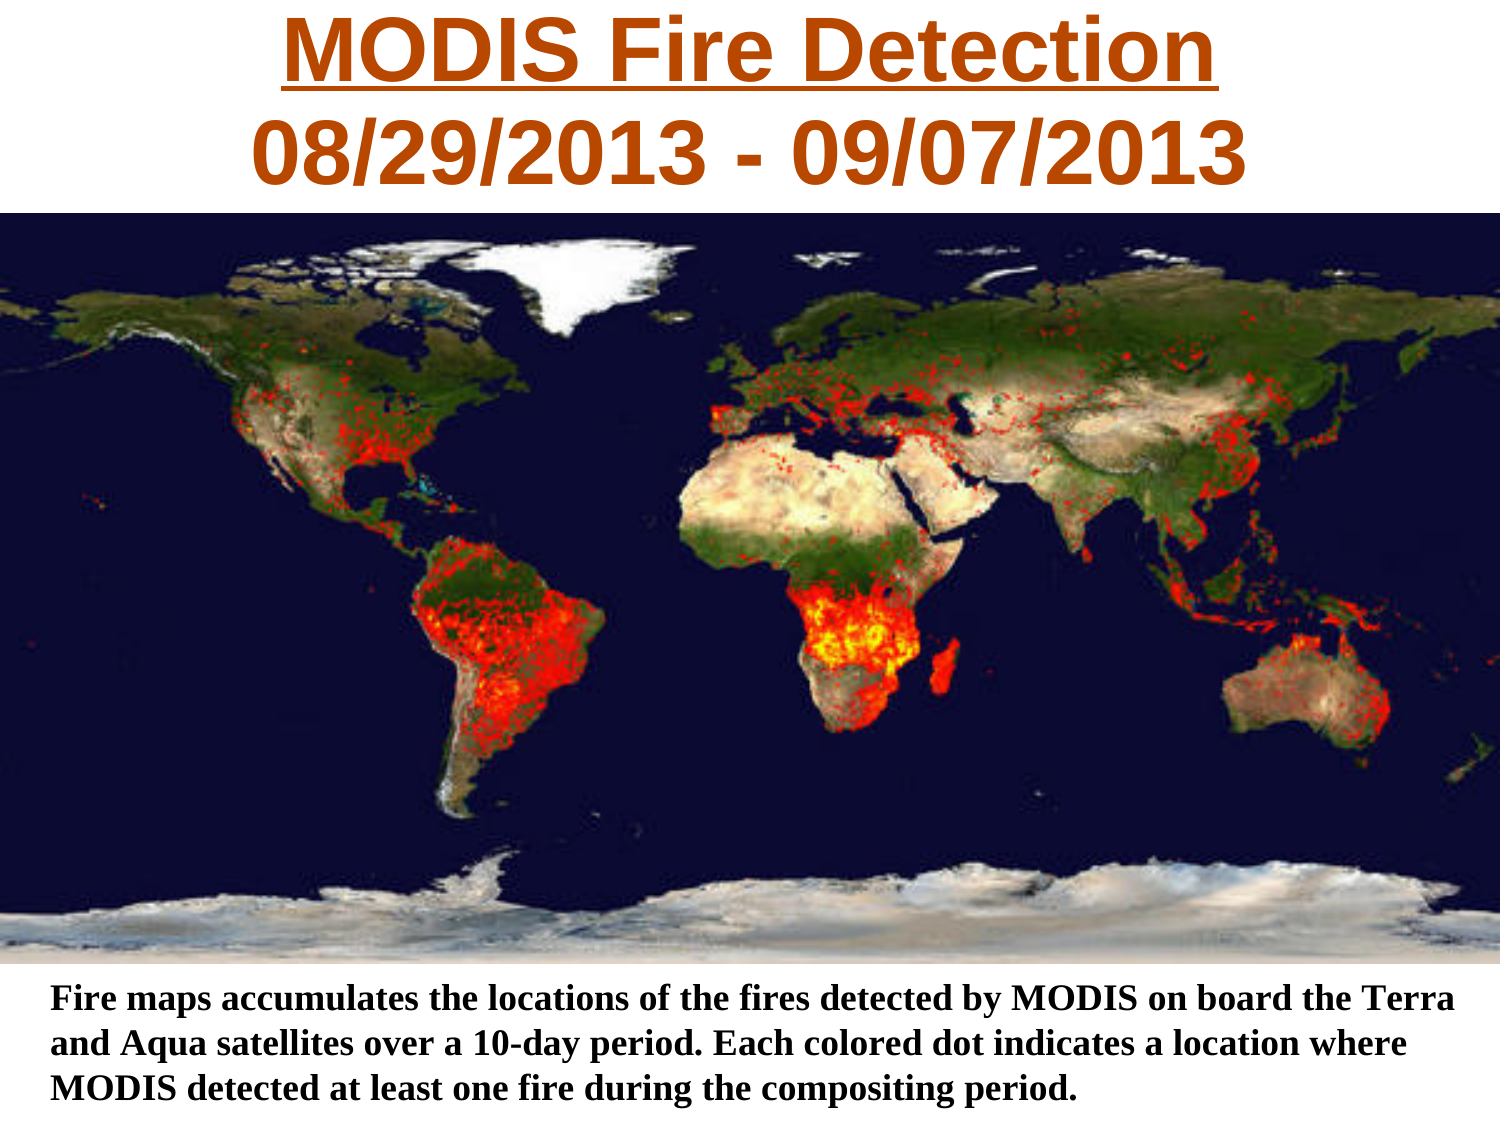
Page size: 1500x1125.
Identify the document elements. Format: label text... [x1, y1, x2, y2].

picture [0, 213, 1500, 964]
text_box Fire maps accumulates the locations of the fires detected by MODIS on board the Terra and Aqua satellites over a 10-day period. Each colored dot indicates a location where MODIS detected at least one fire during the compositing period. [35, 965, 1490, 1125]
text_box MODIS Fire Detection 08/29/2013 - 09/07/2013 [0, 0, 1500, 206]
